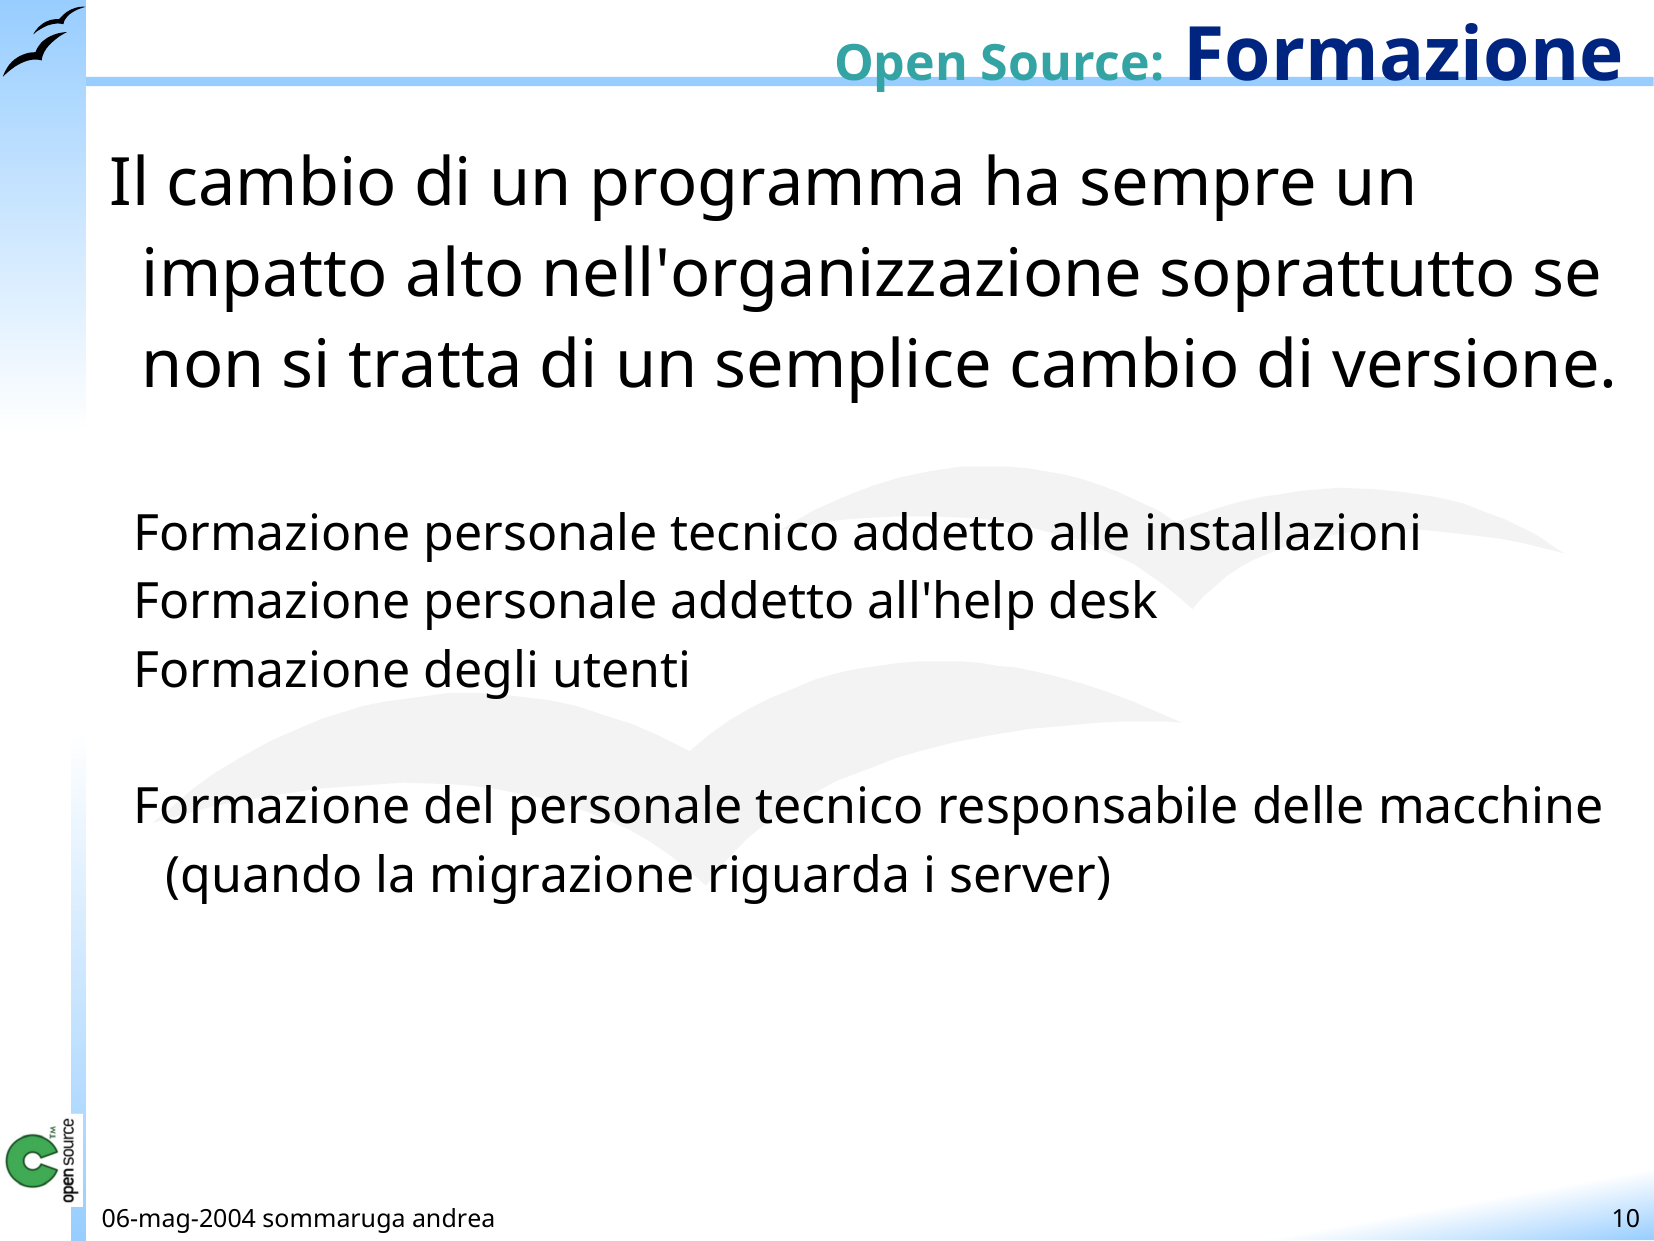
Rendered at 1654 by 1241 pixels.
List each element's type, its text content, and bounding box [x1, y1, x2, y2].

list Il cambio di un programma ha sempre un impatto alto nell'organizzazione soprattutto se non si tratta di un semplice cambio di versione. Formazione personale tecnico addetto alle installazioni Formazione personale addetto all'help desk Formazione degli utenti Formazione del personale tecnico responsabile delle macchine (quando la migrazione riguarda i server) [85, 134, 1628, 1163]
picture [1, 1115, 83, 1207]
title Open Source: Formazione [85, 0, 1654, 104]
